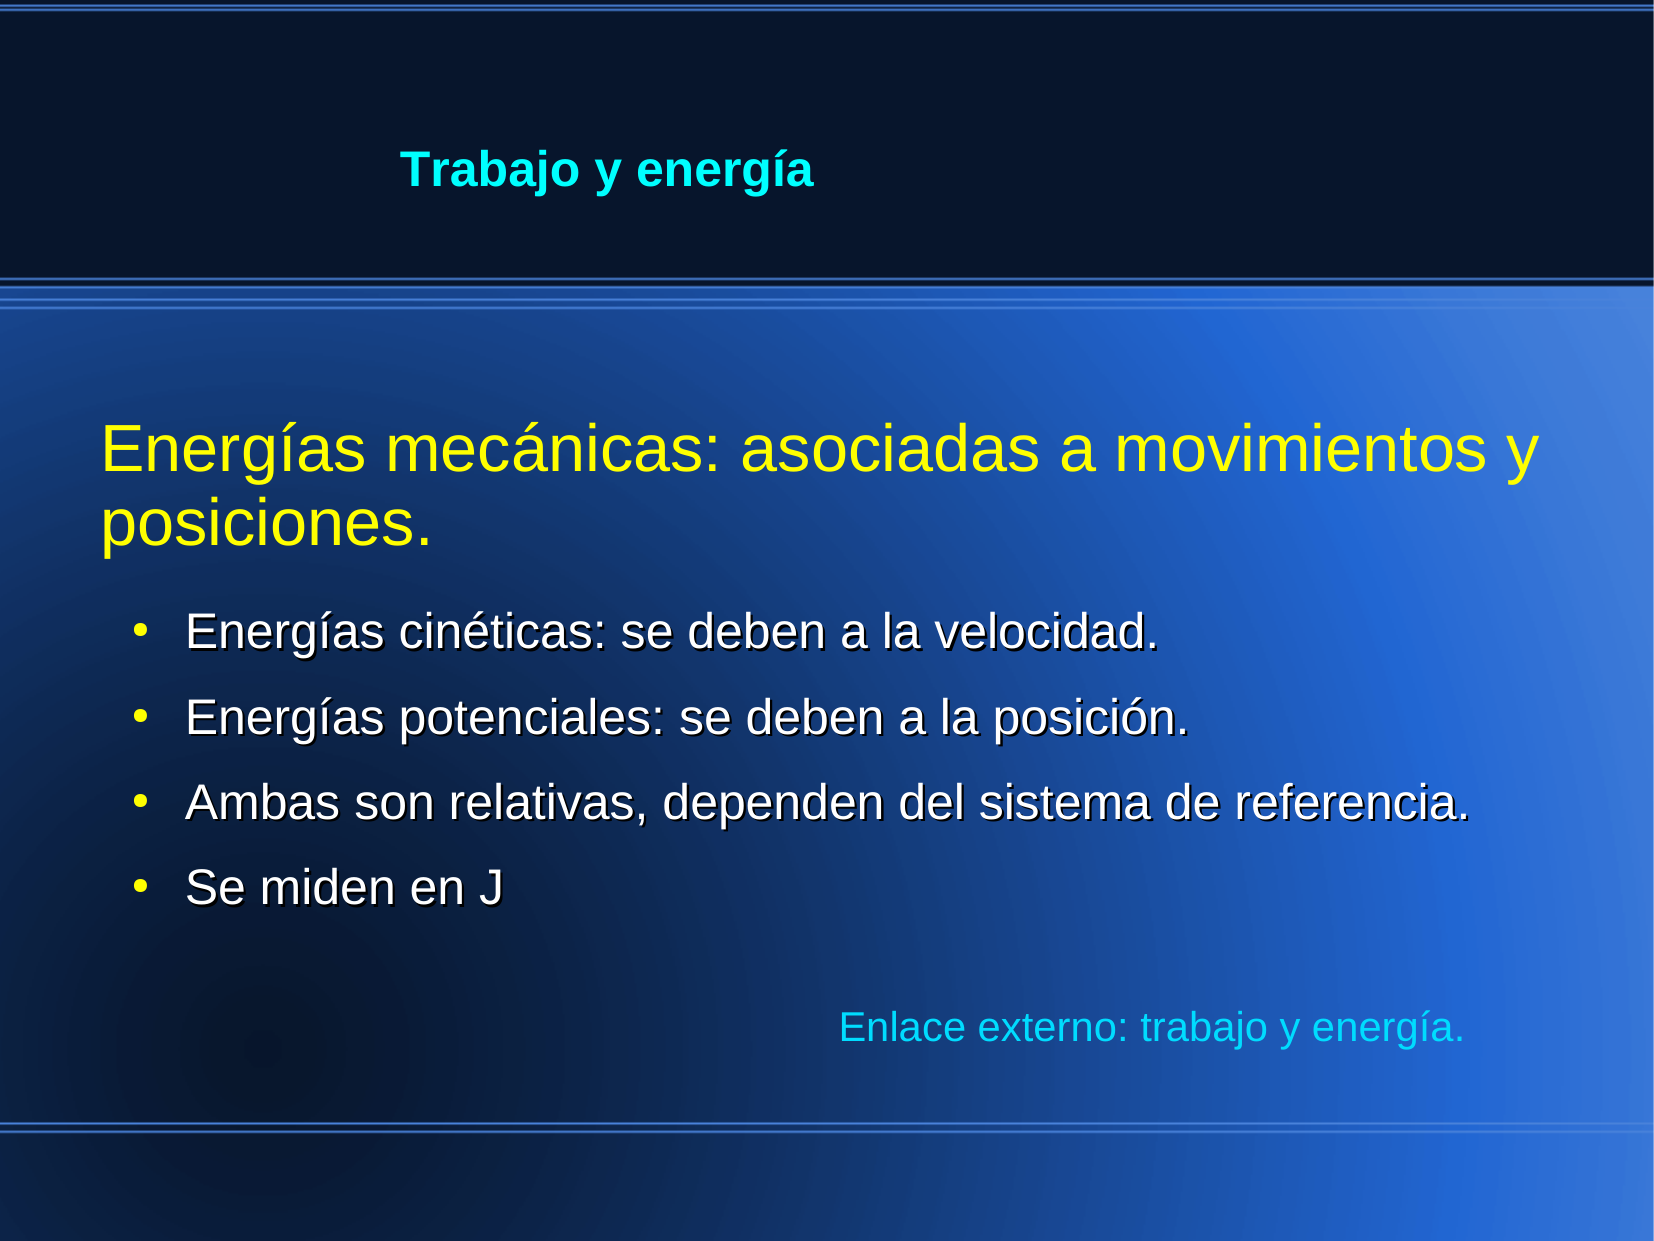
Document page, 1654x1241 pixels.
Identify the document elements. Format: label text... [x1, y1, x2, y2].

title Trabajo y energía [32, 118, 1182, 220]
list Enlace externo: trabajo y energía. [767, 1003, 1625, 1117]
text_box Energías cinéticas: se deben a la velocidad. Energías potenciales: se deben a la posición. Ambas son relativas, dependen del sistema de referencia. Se miden en J [113, 603, 1595, 918]
picture [0, 0, 1654, 1241]
list Energías mecánicas: asociadas a movimientos y posiciones. [29, 306, 1595, 562]
